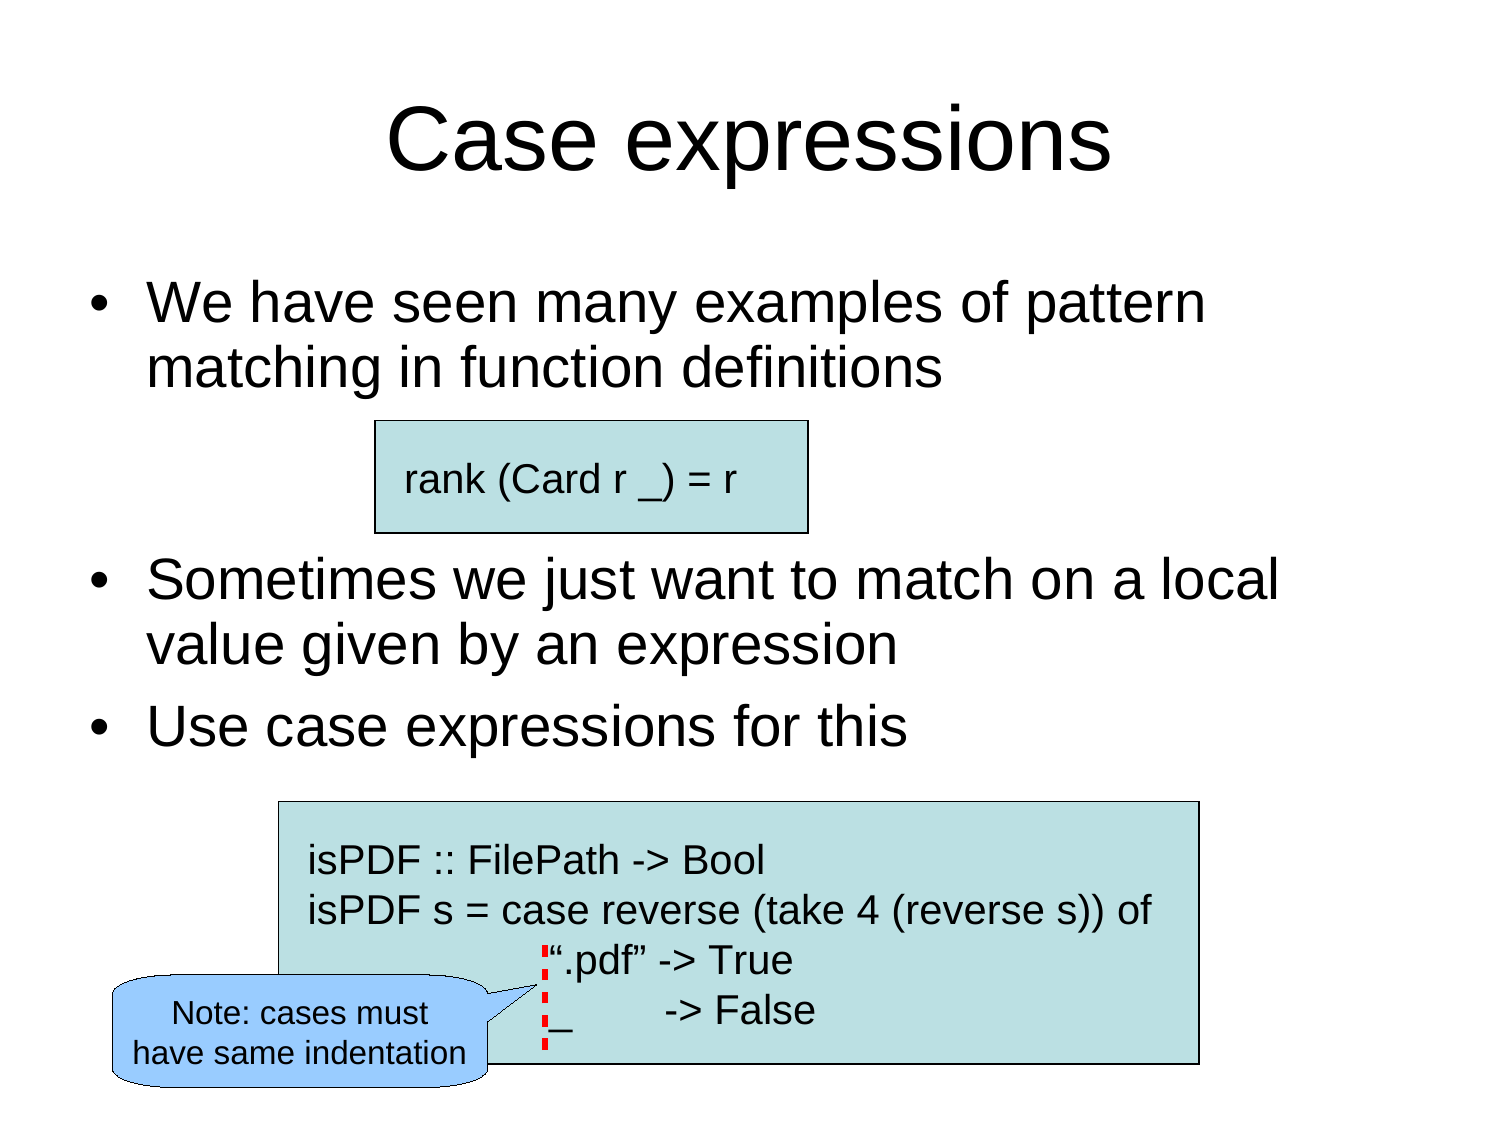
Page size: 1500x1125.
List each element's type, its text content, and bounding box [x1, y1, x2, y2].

title Case expressions [75, 45, 1426, 233]
text_box isPDF :: FilePath -> Bool isPDF s = case reverse (take 4 (reverse s)) of “.pdf” -> True _ -> False [278, 801, 1199, 1064]
list We have seen many examples of pattern matching in function definitions Sometimes we just want to match on a local value given by an expression Use case expressions for this [75, 262, 1426, 1088]
text_box Note: cases must have same indentation [112, 974, 537, 1088]
text_box rank (Card r _) = r [374, 420, 808, 533]
